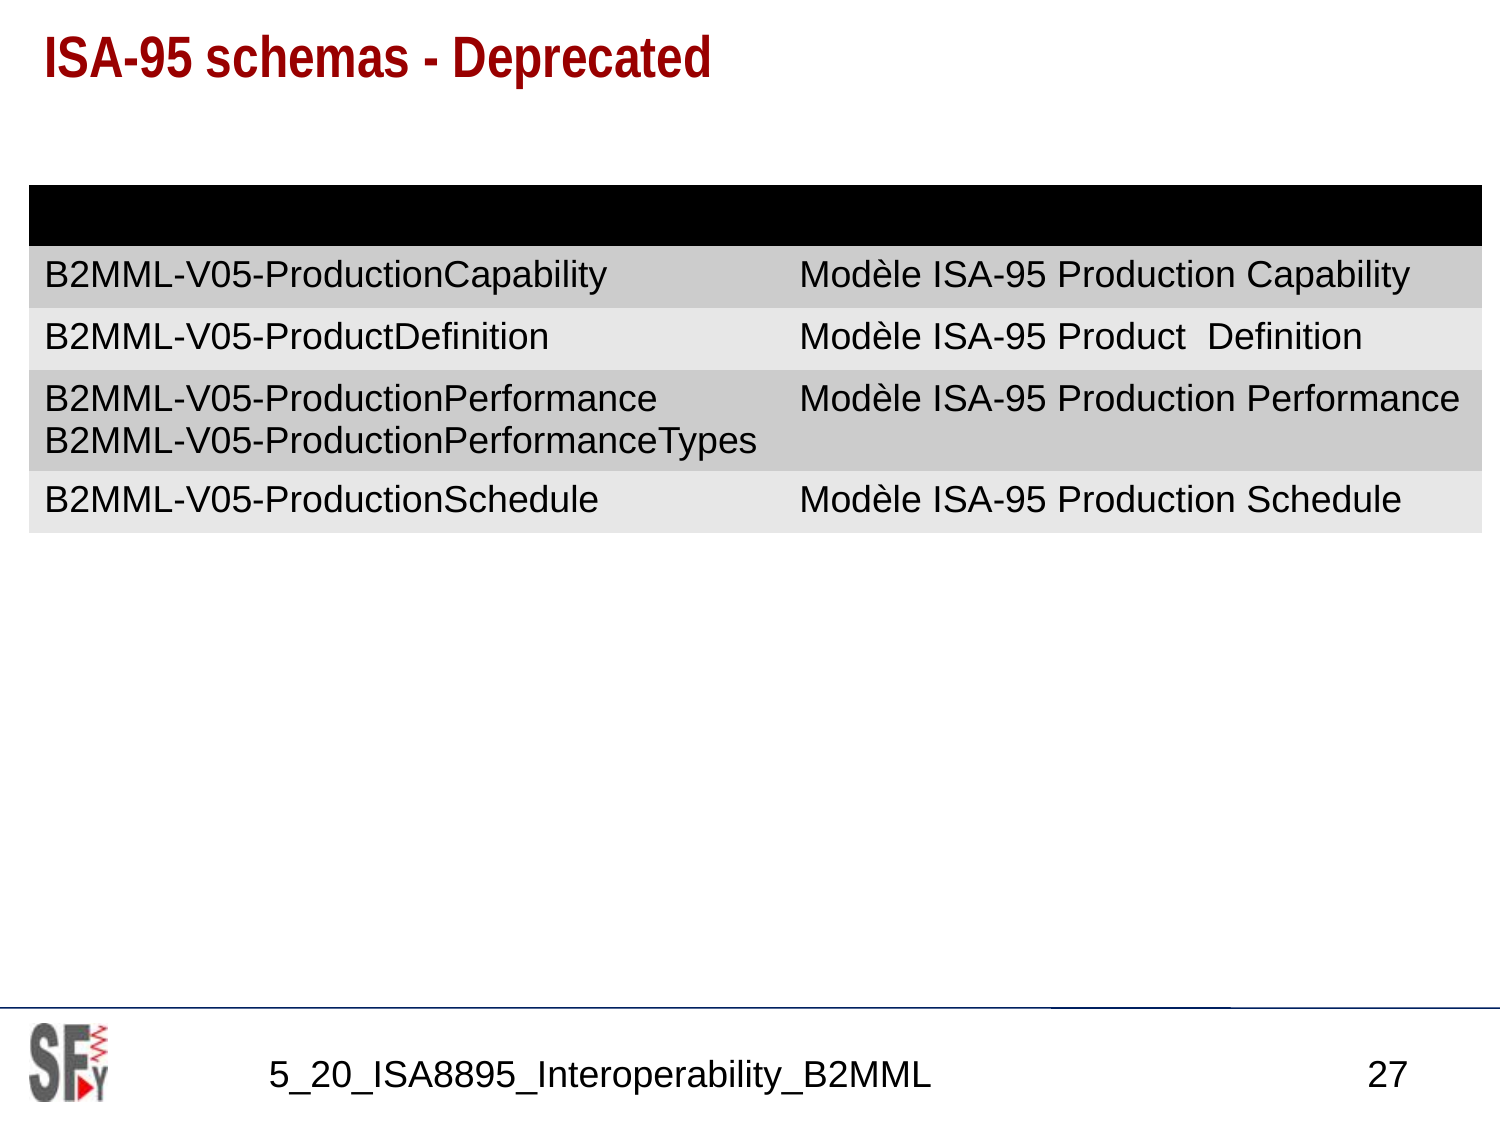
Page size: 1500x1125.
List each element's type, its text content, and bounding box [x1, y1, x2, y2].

title ISA-95 schemas - Deprecated [29, 12, 1471, 138]
table_cell Modèle ISA-95 Production Capability [784, 246, 1482, 308]
slide_number <numéro> [1352, 1034, 1490, 1103]
footer 5_20_ISA8895_Interoperability_B2MML [253, 1034, 1336, 1103]
table_cell B2MML-V05-ProductionPerformance B2MML-V05-ProductionPerformanceTypes [29, 370, 784, 471]
table_header Schema [29, 185, 784, 246]
table_cell Modèle ISA-95 Production Schedule [784, 471, 1482, 533]
table_cell B2MML-V05-ProductDefinition [29, 308, 784, 370]
table_cell Modèle ISA-95 Production Performance [784, 370, 1482, 471]
table_cell B2MML-V05-ProductionSchedule [29, 471, 784, 533]
picture [29, 1023, 108, 1102]
table_cell Modèle ISA-95 Product Definition [784, 308, 1482, 370]
table_cell B2MML-V05-ProductionCapability [29, 246, 784, 308]
table_header Usage [784, 185, 1482, 246]
